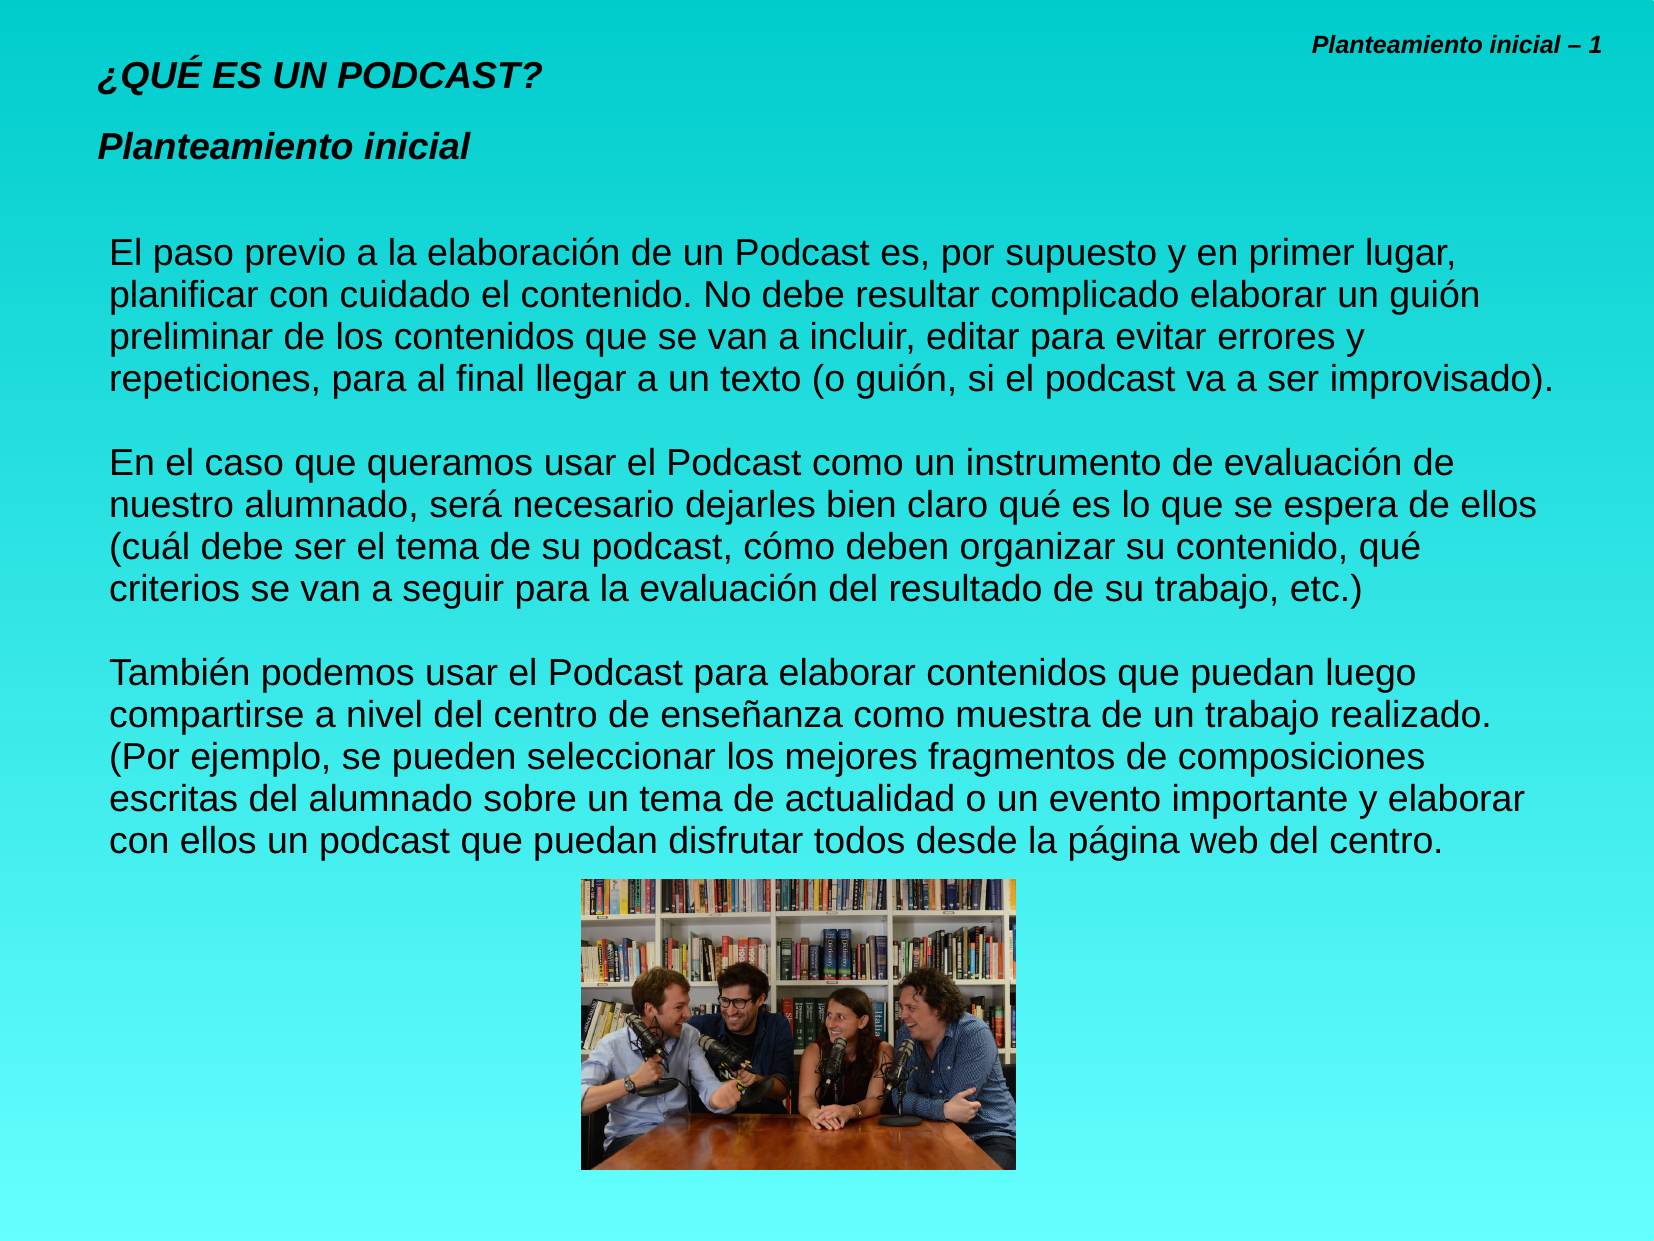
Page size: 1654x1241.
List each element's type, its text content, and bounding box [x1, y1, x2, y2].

text_box Planteamiento inicial [82, 118, 626, 175]
picture [581, 879, 1016, 1170]
text_box El paso previo a la elaboración de un Podcast es, por supuesto y en primer lugar, planificar con cuidado el contenido. No debe resultar complicado elaborar un guión preliminar de los contenidos que se van a incluir, editar para evitar errores y repeticiones, para al final llegar a un texto (o guión, si el podcast va a ser improvisado). En el caso que queramos usar el Podcast como un instrumento de evaluación de nuestro alumnado, será necesario dejarles bien claro qué es lo que se espera de ellos (cuál debe ser el tema de su podcast, cómo deben organizar su contenido, qué criterios se van a seguir para la evaluación del resultado de su trabajo, etc.) También podemos usar el Podcast para elaborar contenidos que puedan luego compartirse a nivel del centro de enseñanza como muestra de un trabajo realizado. (Por ejemplo, se pueden seleccionar los mejores fragmentos de composiciones escritas del alumnado sobre un tema de actualidad o un evento importante y elaborar con ellos un podcast que puedan disfrutar todos desde la página web del centro. [94, 224, 1571, 862]
text_box Planteamiento inicial – 1 [992, 23, 1619, 67]
text_box ¿QUÉ ES UN PODCAST? [82, 47, 674, 104]
